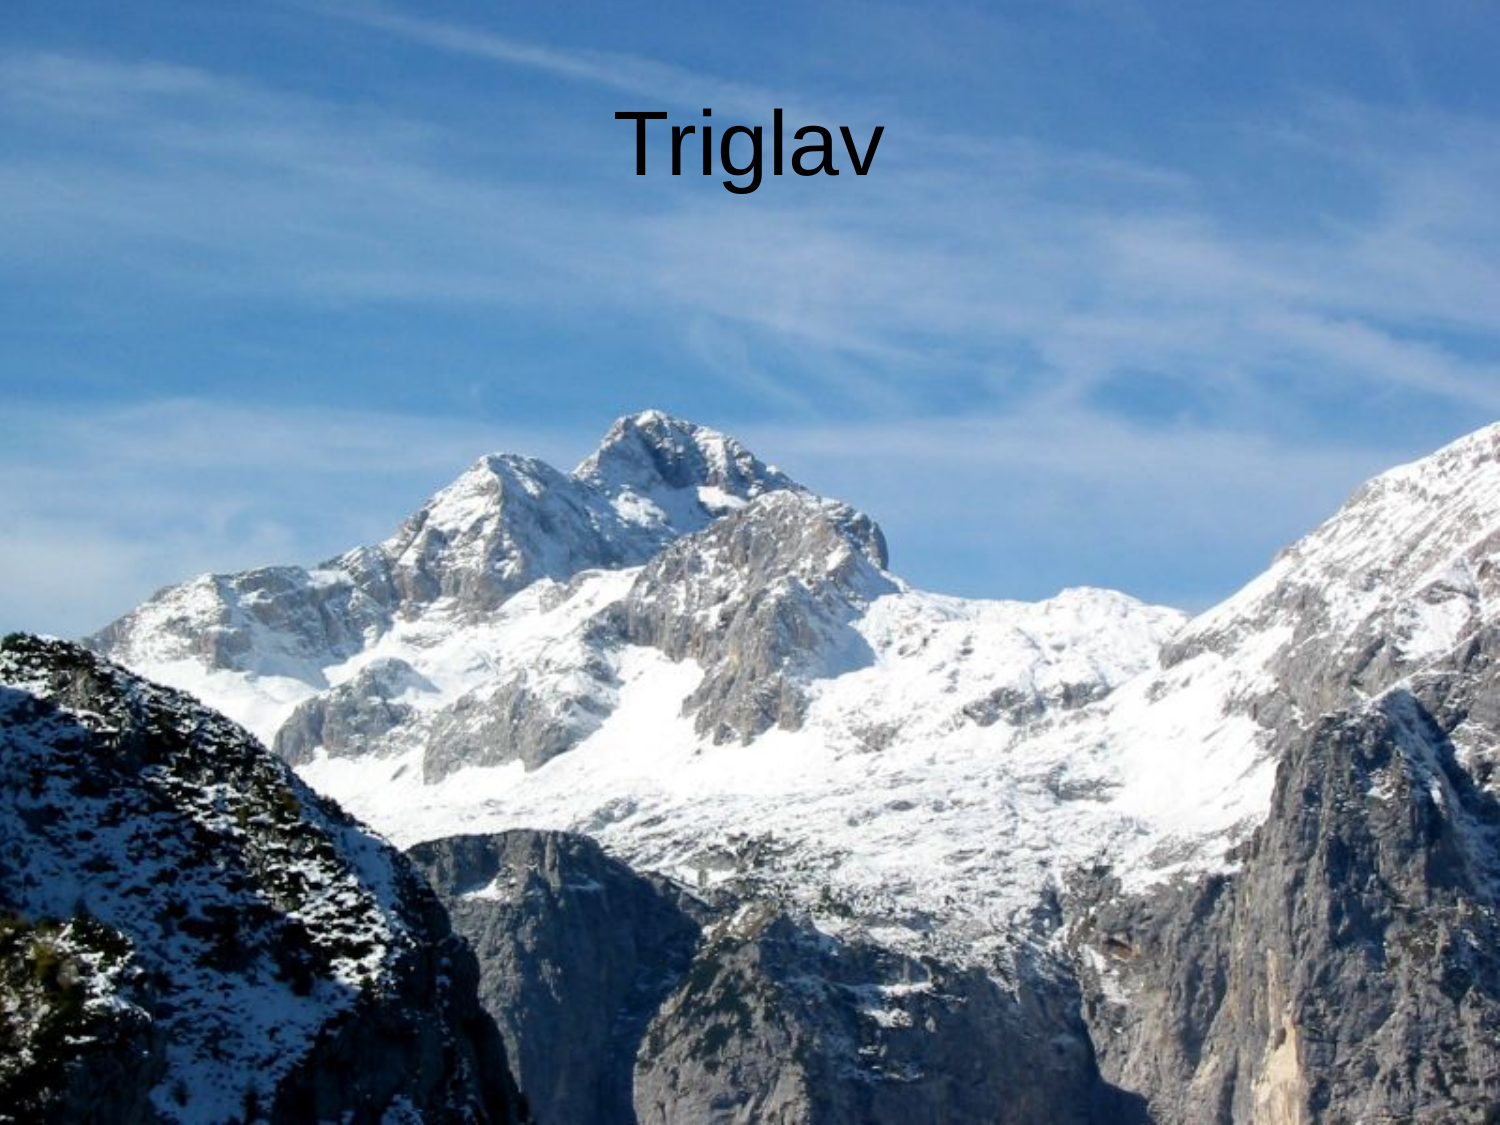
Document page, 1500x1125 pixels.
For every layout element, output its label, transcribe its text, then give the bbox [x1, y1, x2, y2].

title Triglav [75, 45, 1425, 233]
picture [0, 0, 1500, 1125]
